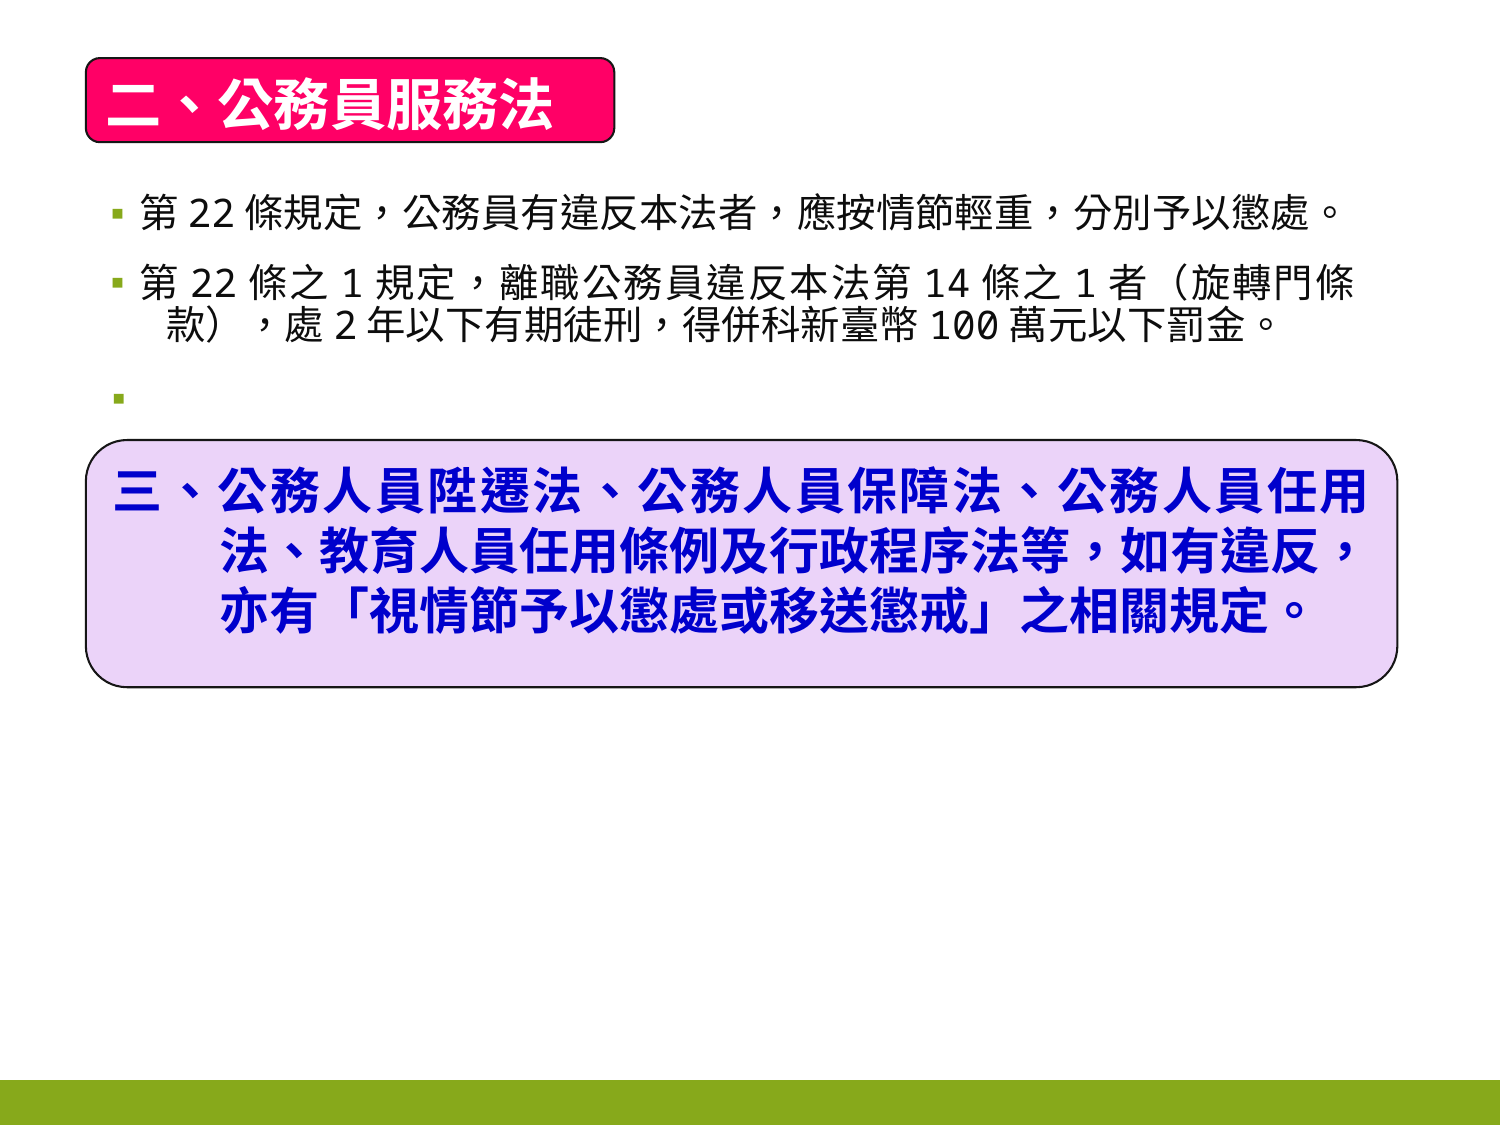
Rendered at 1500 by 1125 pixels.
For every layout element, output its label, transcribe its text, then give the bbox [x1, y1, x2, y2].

text_box 三、公務人員陞遷法、公務人員保障法、公務人員任用法、教育人員任用條例及行政程序法等，如有違反，亦有「視情節予以懲處或移送懲戒」之相關規定。 [85, 440, 1398, 688]
text_box 二、公務員服務法 [85, 58, 615, 143]
list 第22條規定，公務員有違反本法者，應按情節輕重，分別予以懲處。 第22條之1規定，離職公務員違反本法第14條之1者（旋轉門條款），處2年以下有期徒刑，得併科新臺幣100萬元以下罰金。 [85, 185, 1370, 397]
